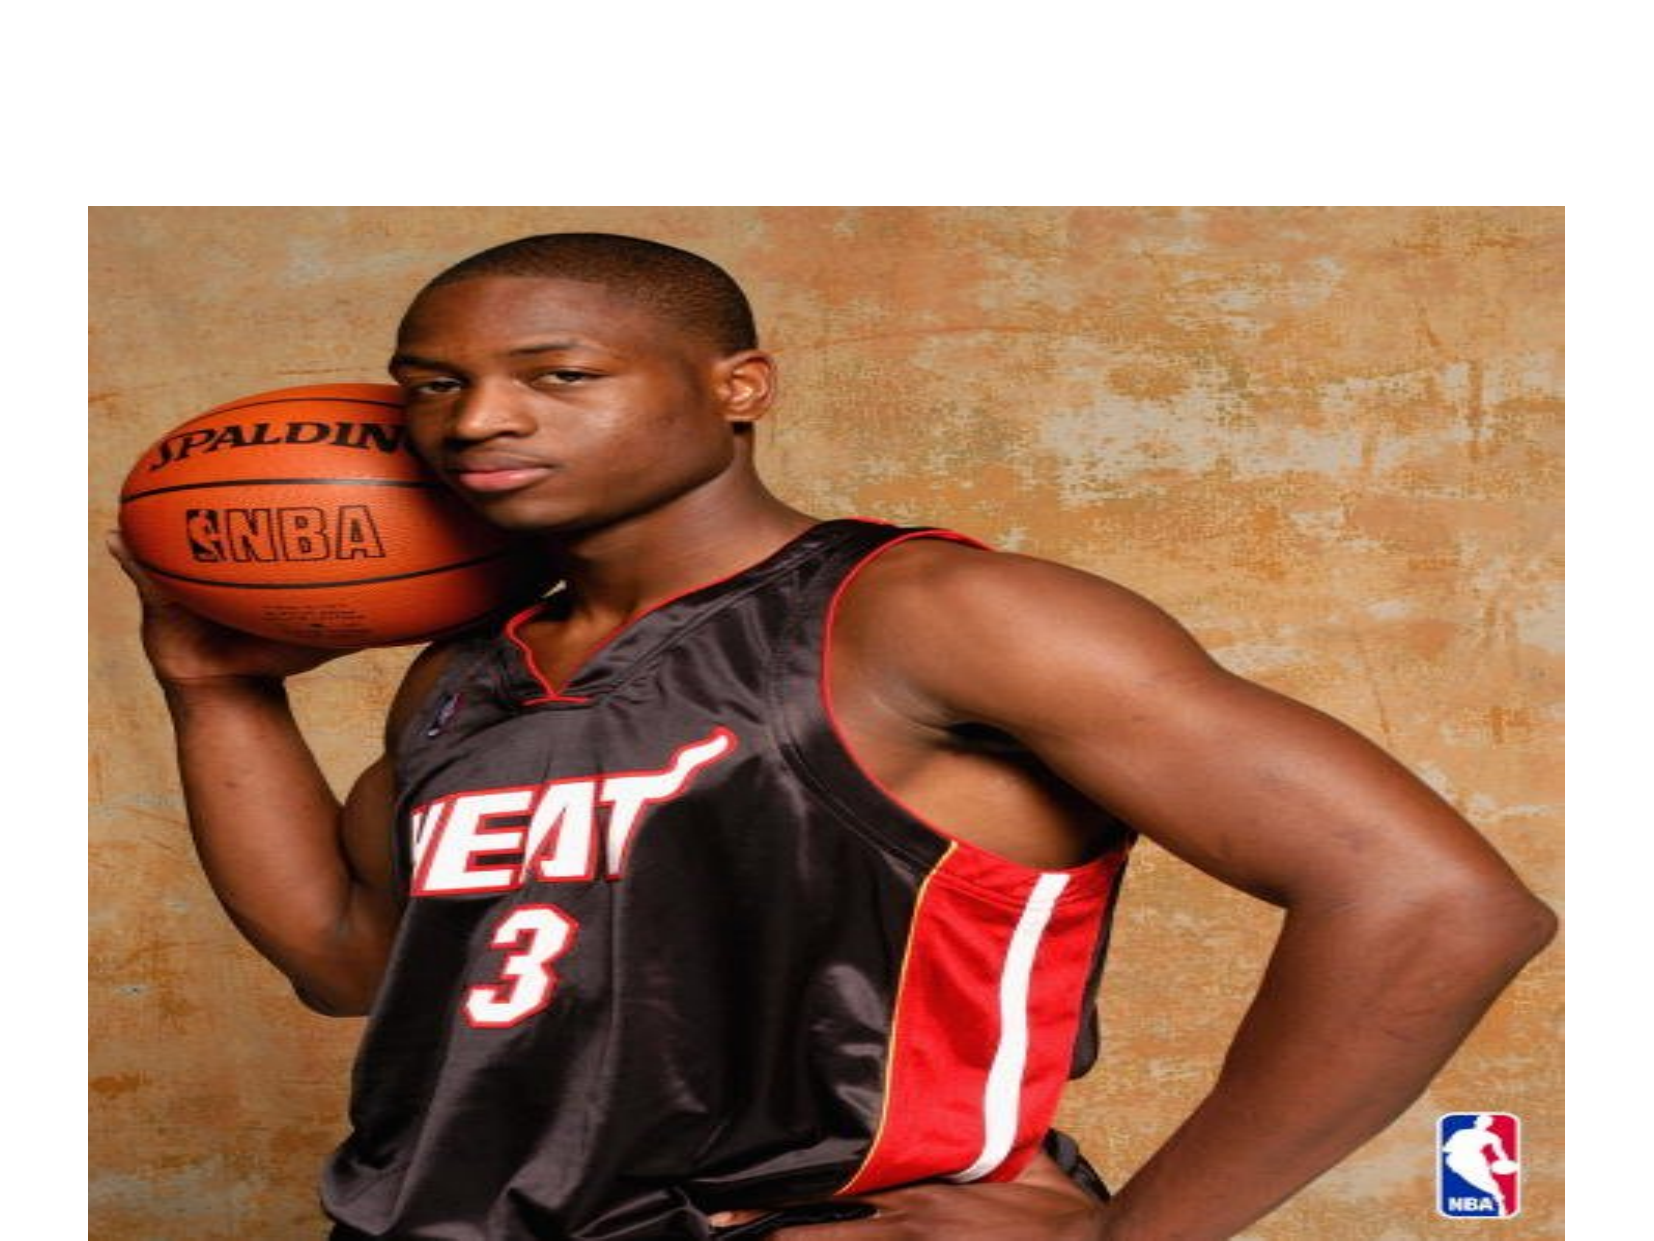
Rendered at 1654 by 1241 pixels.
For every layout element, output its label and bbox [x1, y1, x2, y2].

picture [88, 206, 1565, 1241]
